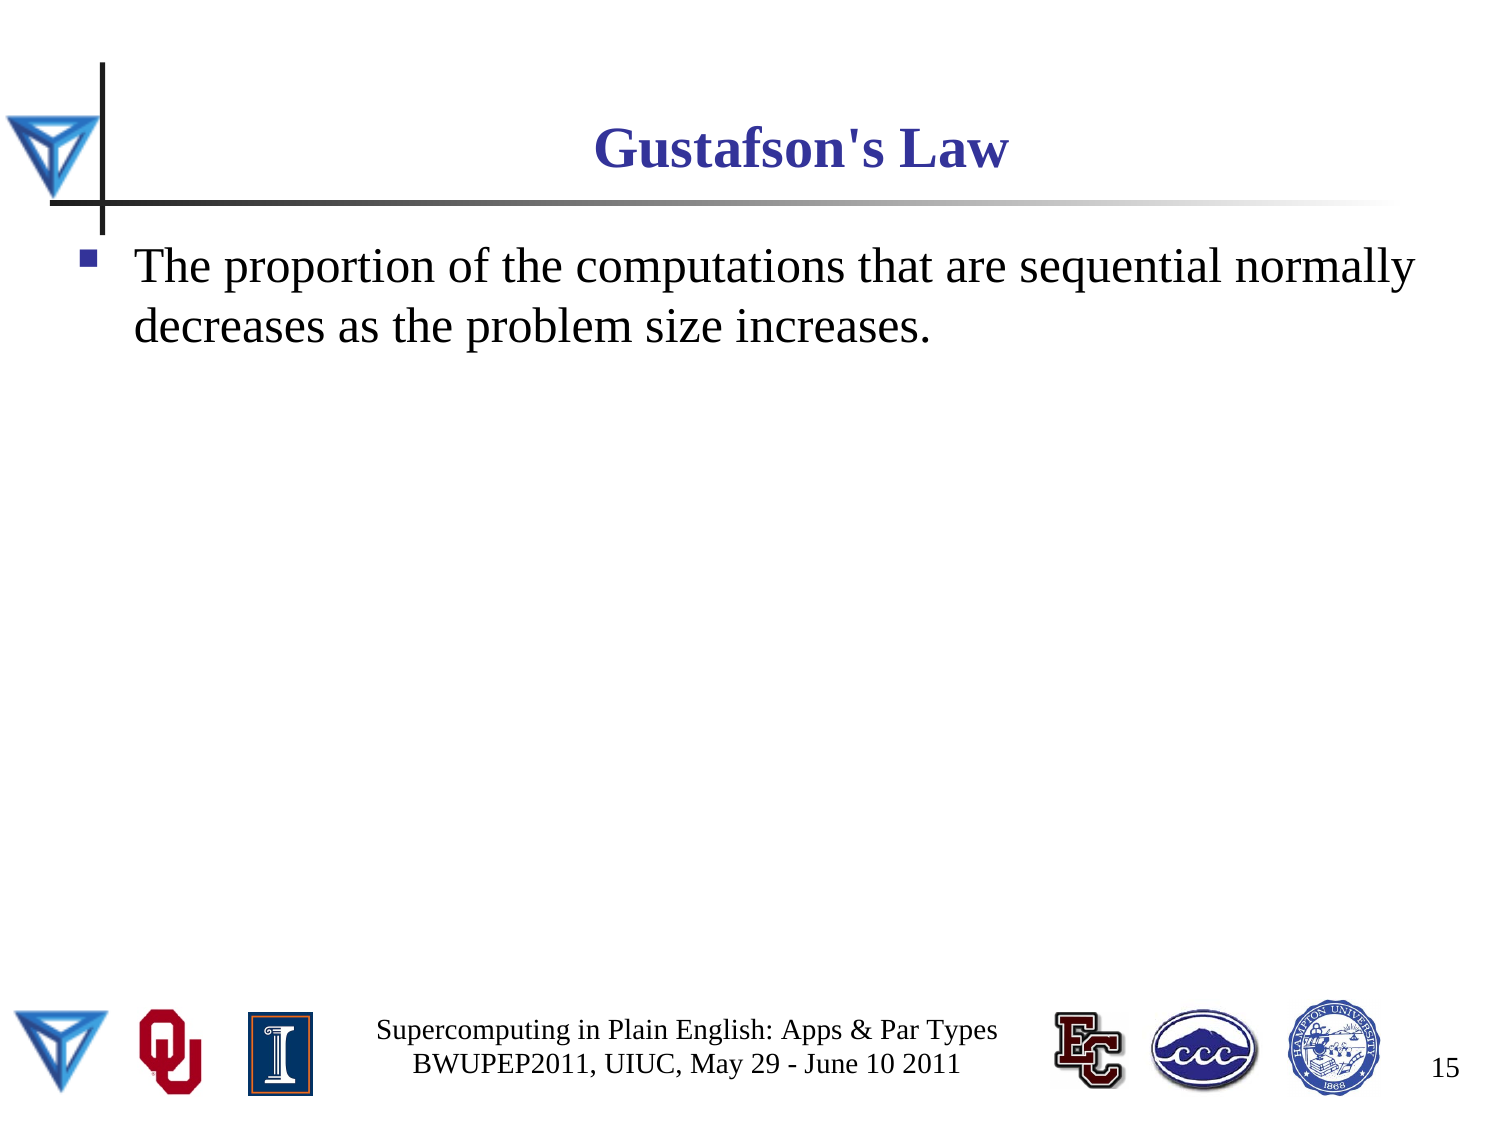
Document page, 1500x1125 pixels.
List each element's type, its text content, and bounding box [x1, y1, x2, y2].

picture [248, 1012, 313, 1096]
text_box Supercomputing in Plain English: Apps & Par Types BWUPEP2011, UIUC, May 29 - June 10 2011 [324, 1012, 1051, 1088]
picture [0, 112, 99, 203]
picture [1142, 999, 1263, 1097]
text_box <number> [1400, 1024, 1476, 1091]
picture [8, 1007, 113, 1097]
picture [137, 1007, 203, 1097]
picture [1050, 1012, 1129, 1089]
picture [1287, 999, 1381, 1097]
title Gustafson's Law [162, 74, 1441, 187]
list The proportion of the computations that are sequential normally decreases as the problem size increases. [62, 224, 1438, 988]
